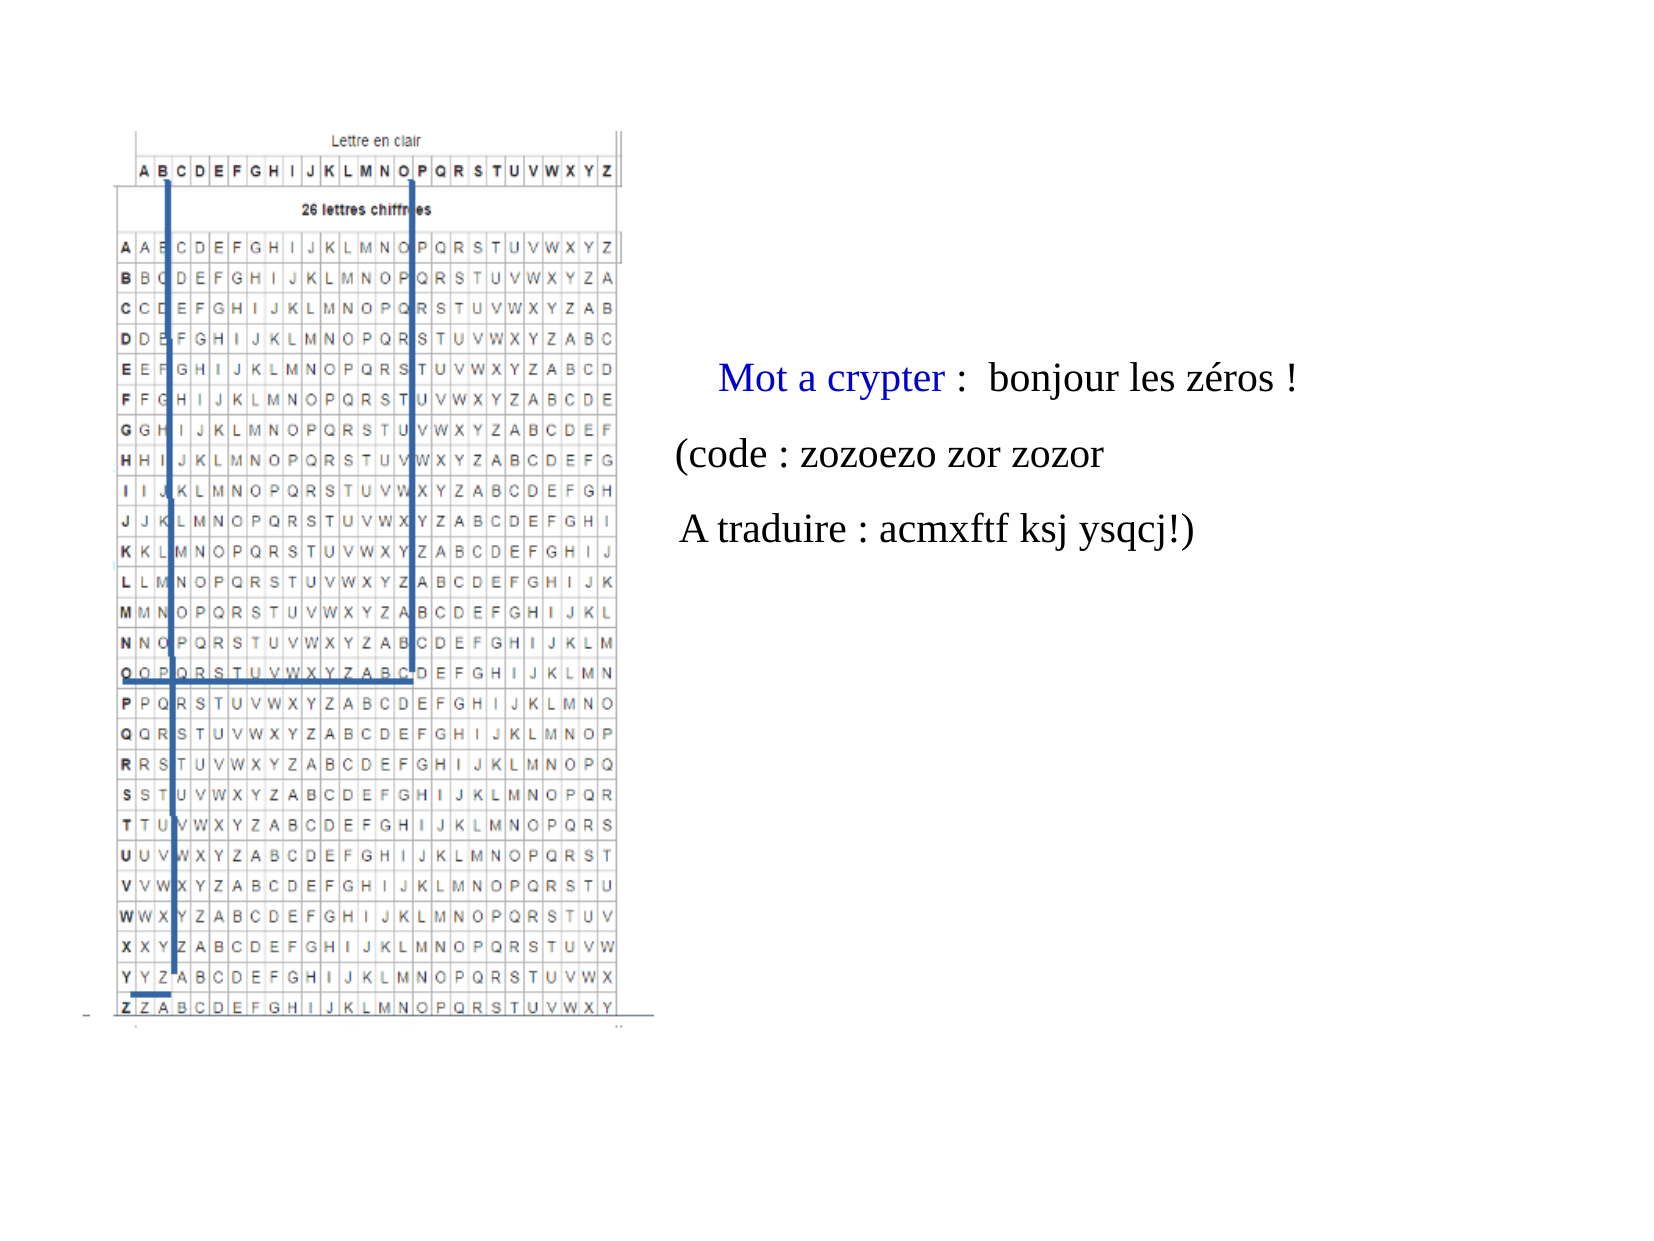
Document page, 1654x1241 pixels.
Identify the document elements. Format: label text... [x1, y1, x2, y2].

list Mot a crypter : bonjour les zéros ! (code : zozoezo zor zozor A traduire : acmxftf ksj ysqcj!) [662, 290, 1571, 1010]
list [82, 129, 662, 1028]
